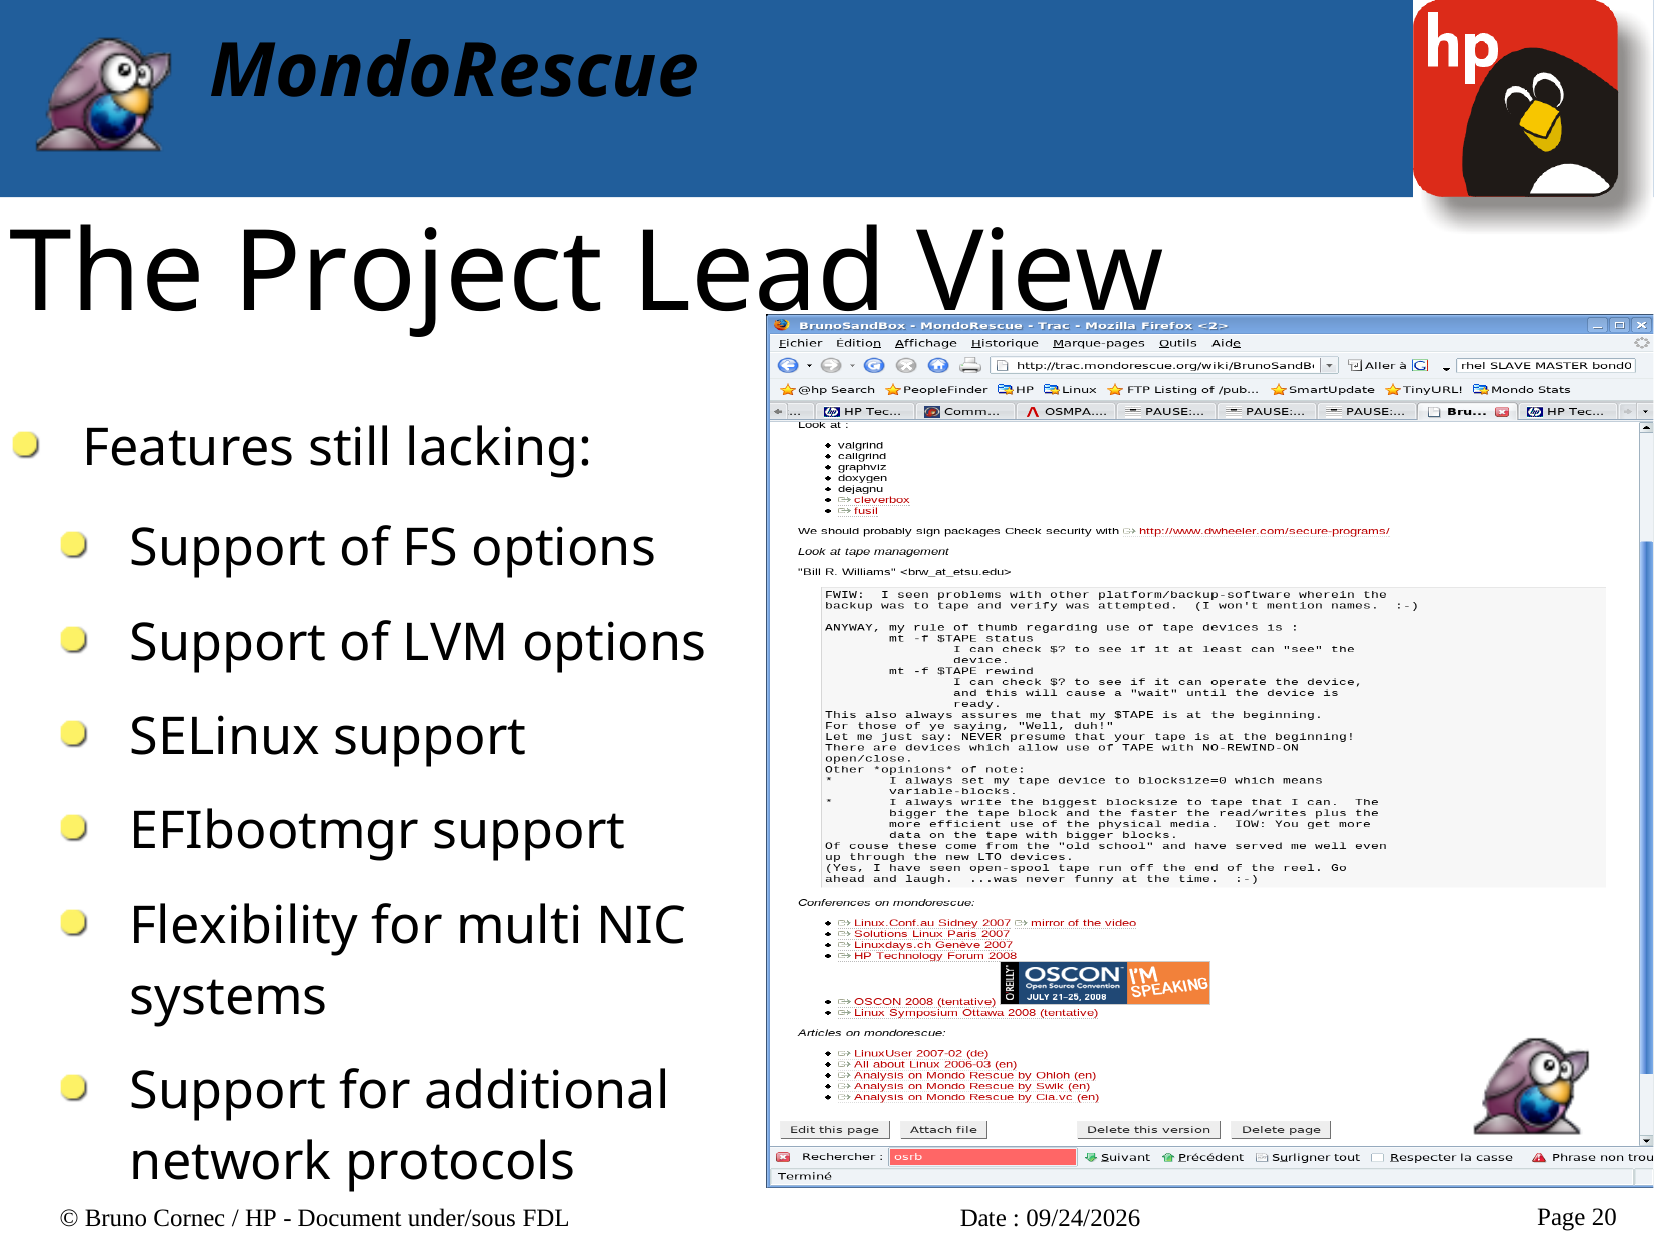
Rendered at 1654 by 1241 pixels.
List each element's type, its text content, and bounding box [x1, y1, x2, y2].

picture [766, 314, 1654, 1188]
picture [1413, 0, 1654, 235]
picture [0, 0, 211, 199]
list Features still lacking: Support of FS options Support of LVM options SELinux support EFIbootmgr support Flexibility for multi NIC systems Support for additional network protocols [0, 410, 874, 1241]
text_box The Project Lead View [9, 189, 1205, 330]
